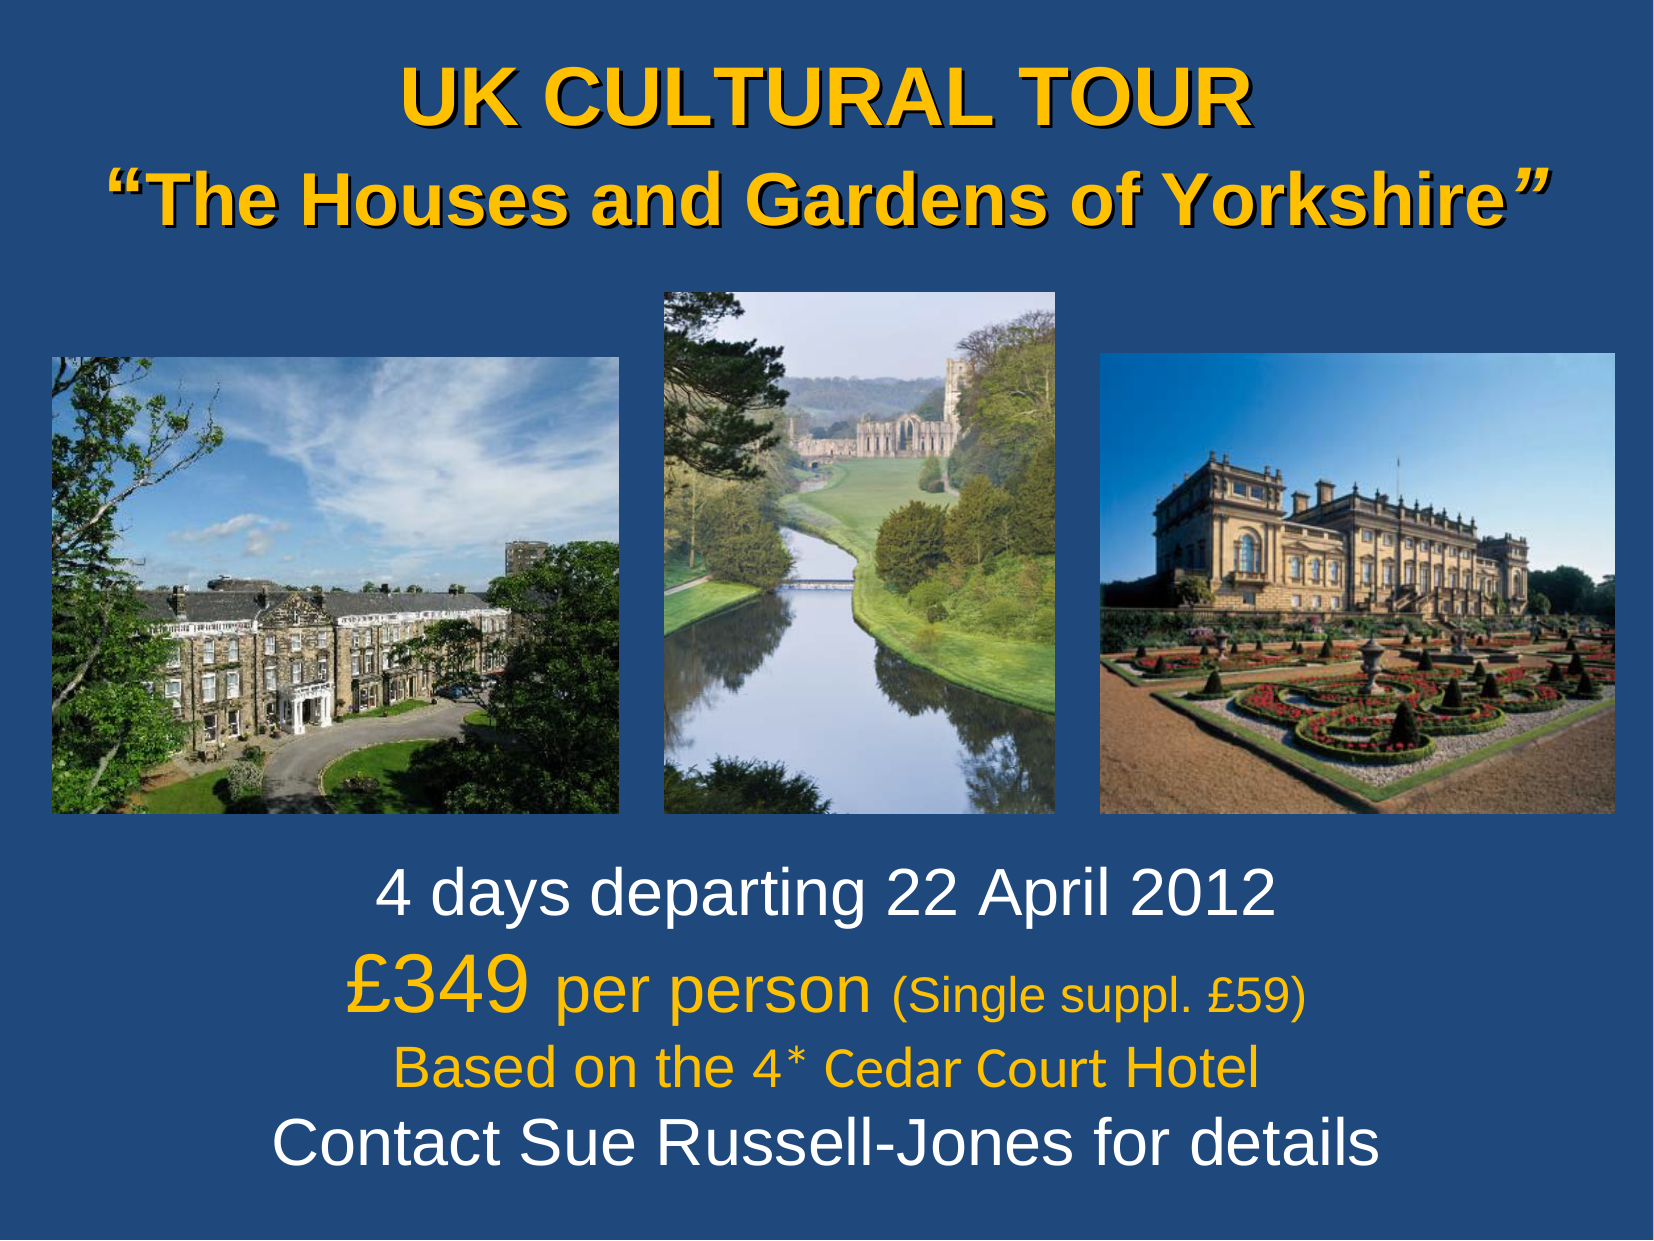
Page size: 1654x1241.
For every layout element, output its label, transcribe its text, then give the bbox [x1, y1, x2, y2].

picture [52, 357, 619, 814]
title UK CULTURAL TOUR “The Houses and Gardens of Yorkshire” [0, 23, 1654, 261]
picture [1100, 353, 1615, 814]
picture [664, 292, 1055, 814]
text_box 4 days departing 22 April 2012 £349 per person (Single suppl. £59) Based on the 4* Cedar Court Hotel Contact Sue Russell-Jones for details [0, 841, 1654, 1222]
